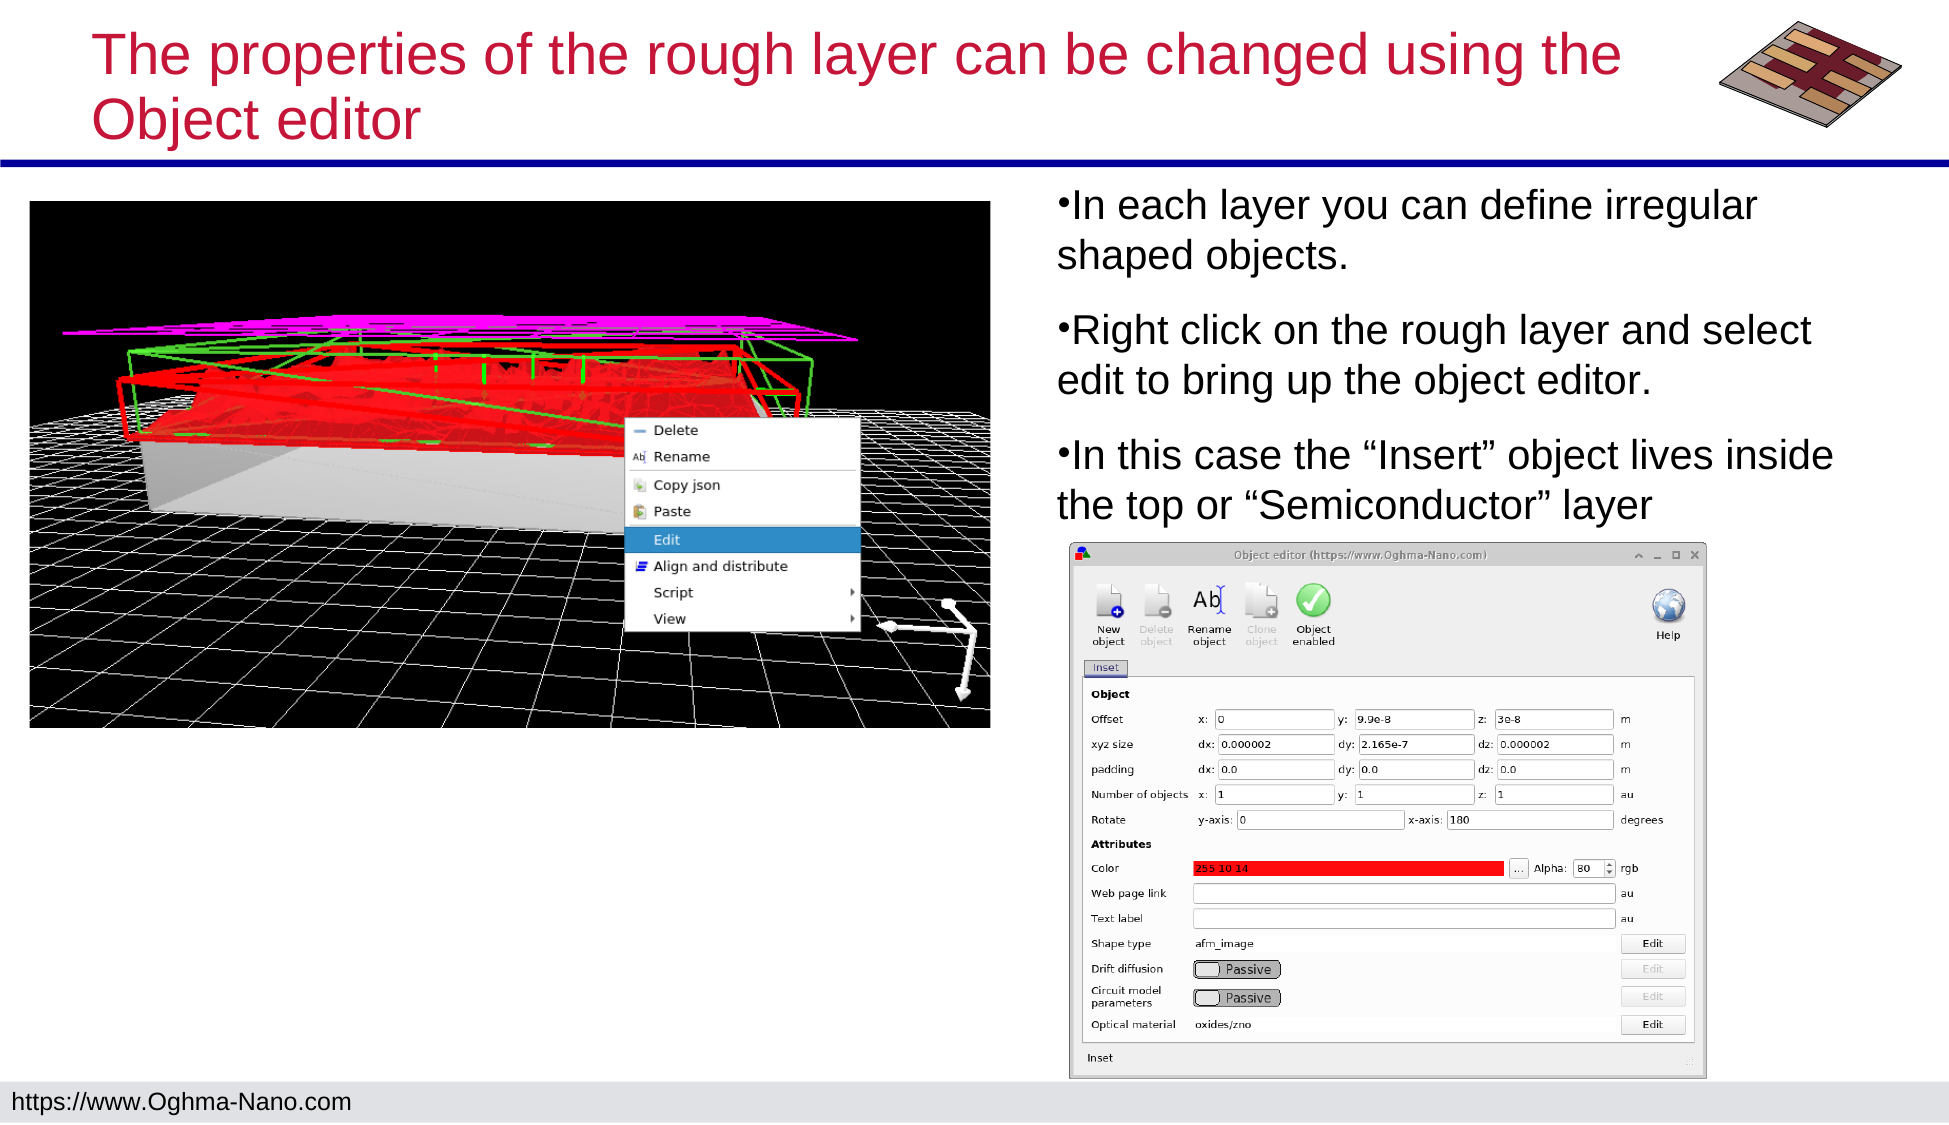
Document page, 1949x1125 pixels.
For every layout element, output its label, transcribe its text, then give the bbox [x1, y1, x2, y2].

text_box In each layer you can define irregular shaped objects. Right click on the rough layer and select edit to bring up the object editor. In this case the “Insert” object lives inside the top or “Semiconductor” layer [1042, 170, 1887, 536]
title The properties of the rough layer can be changed using the Object editor [76, 14, 1685, 160]
picture [29, 201, 991, 728]
picture [1069, 542, 1707, 1079]
